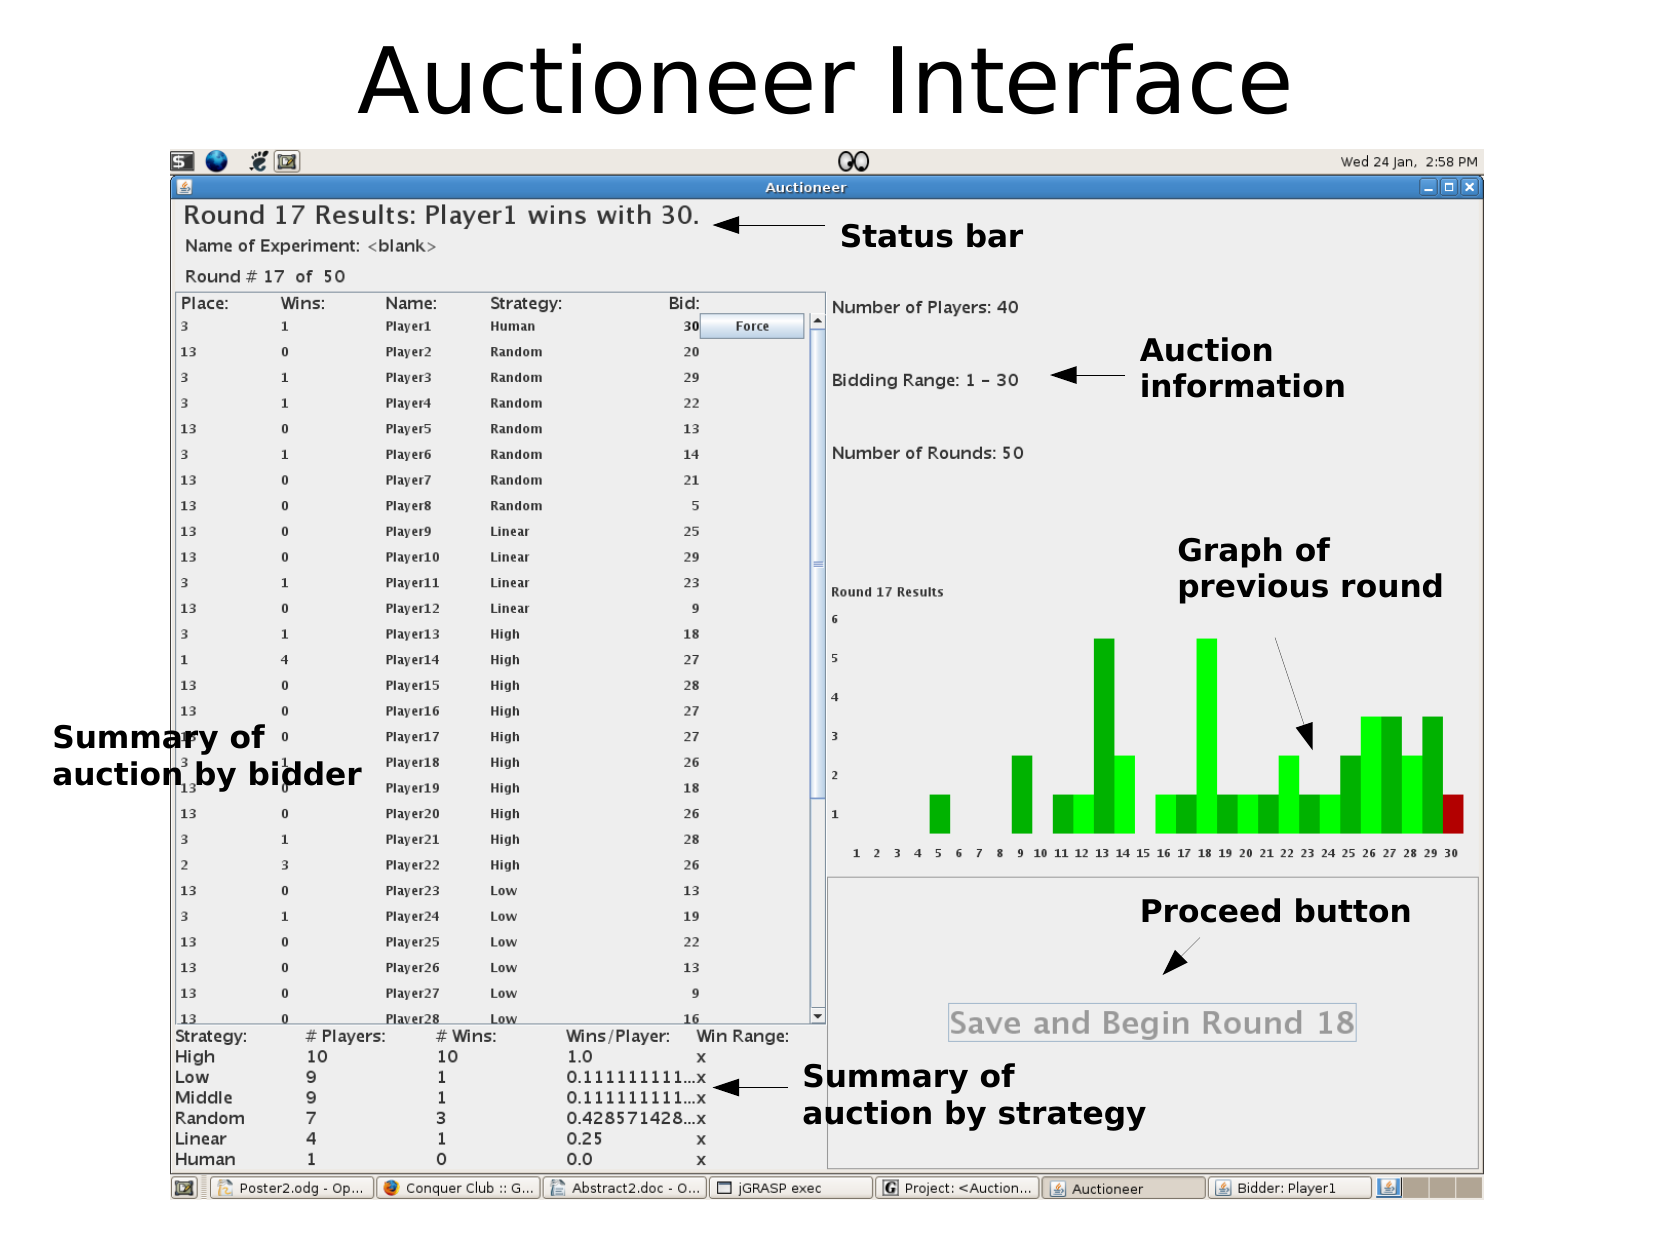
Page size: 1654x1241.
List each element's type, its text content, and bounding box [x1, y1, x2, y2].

picture [170, 149, 1484, 1201]
text_box Summary of auction by bidder [37, 712, 413, 800]
title Auctioneer Interface [82, 0, 1571, 186]
text_box Auction information [1125, 325, 1426, 413]
text_box Proceed button [1125, 886, 1463, 938]
text_box Status bar [825, 211, 1126, 263]
text_box Graph of previous round [1162, 525, 1463, 613]
text_box Summary of auction by strategy [787, 1051, 1163, 1139]
